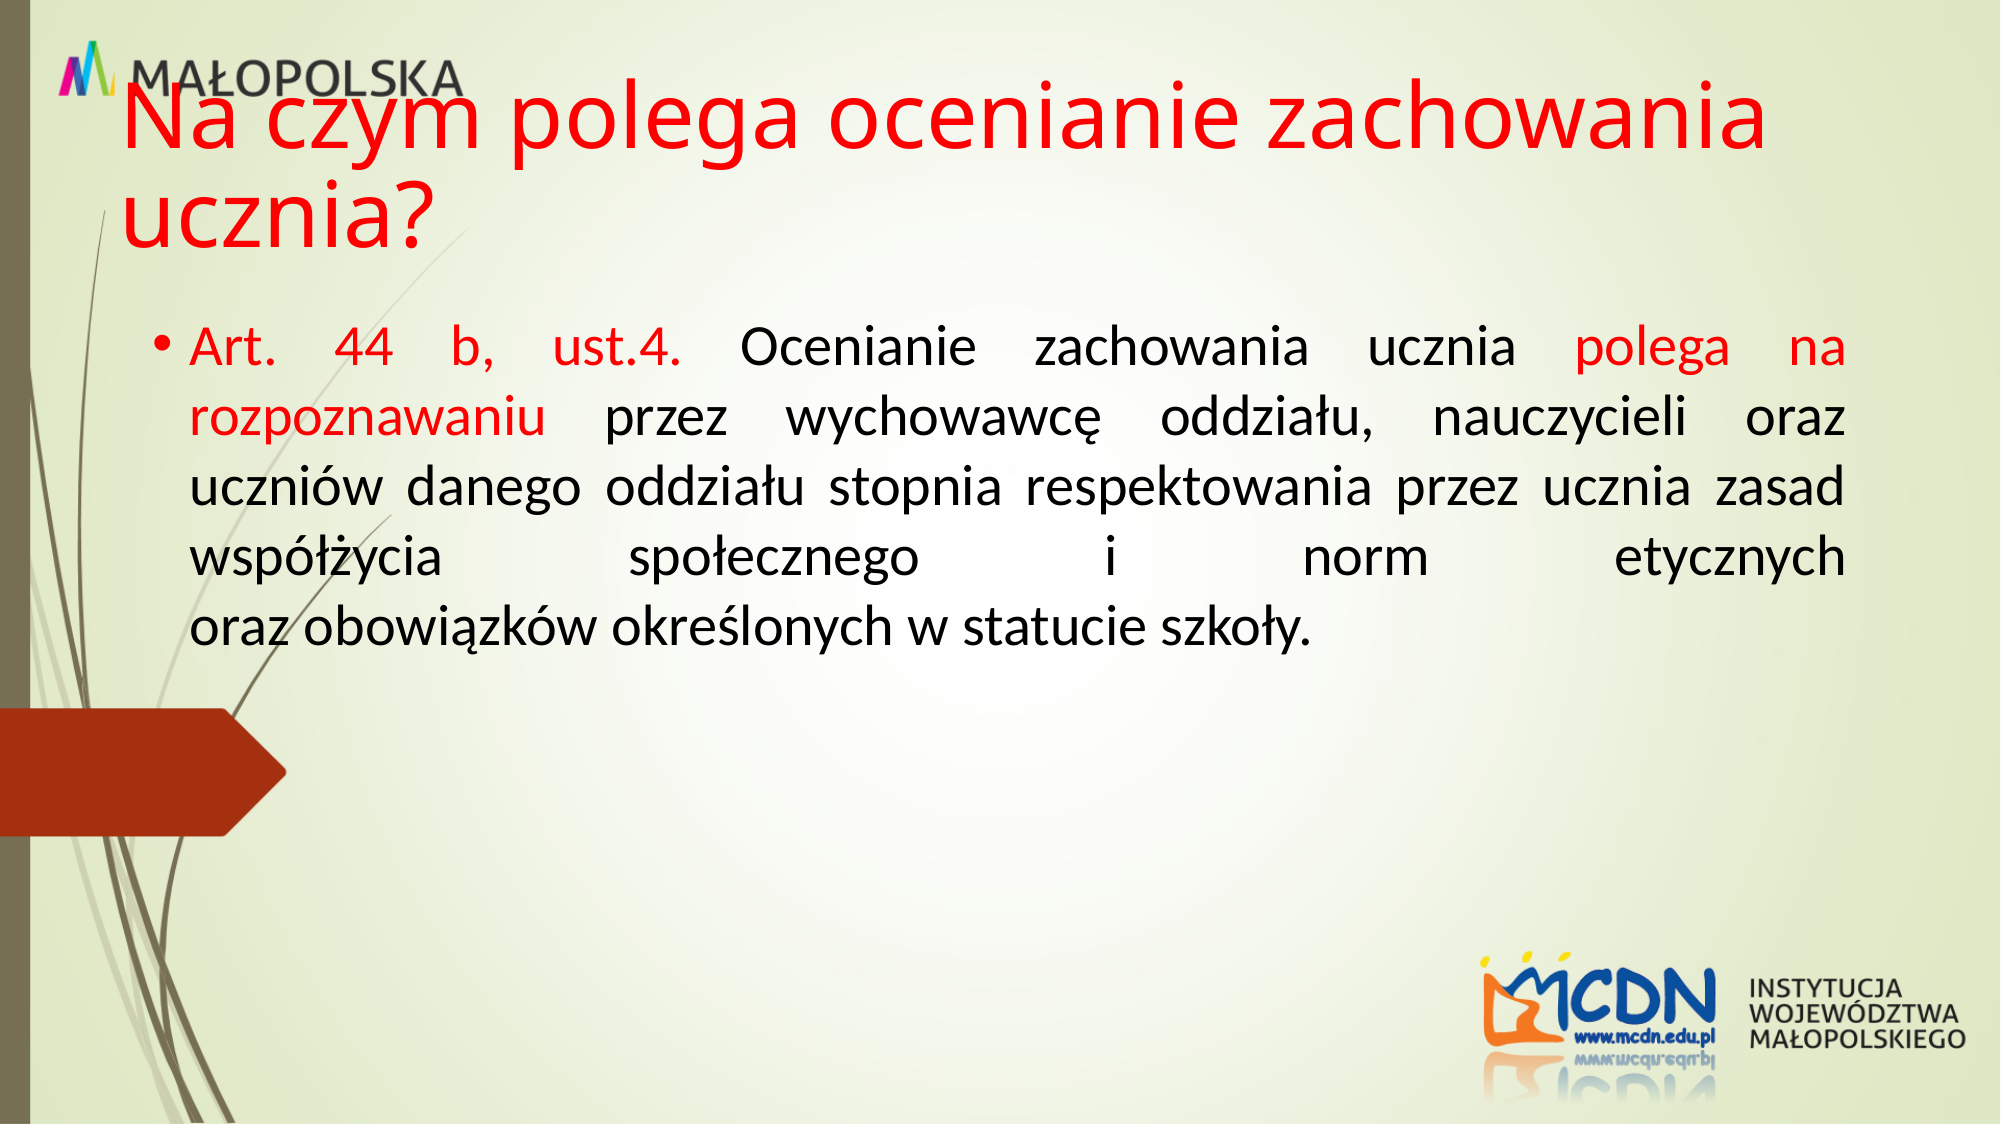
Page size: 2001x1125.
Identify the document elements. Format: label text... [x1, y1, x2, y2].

list Art. 44 b, ust.4. Ocenianie zachowania ucznia polega na rozpoznawaniu przez wychowawcę oddziału, nauczycieli oraz uczniów danego oddziału stopnia respektowania przez ucznia zasad współżycia społecznego i norm etycznych oraz obowiązków określonych w statucie szkoły. [137, 299, 1863, 1014]
picture [0, 0, 2001, 1125]
title Na czym polega ocenianie zachowania ucznia? [104, 59, 1863, 278]
